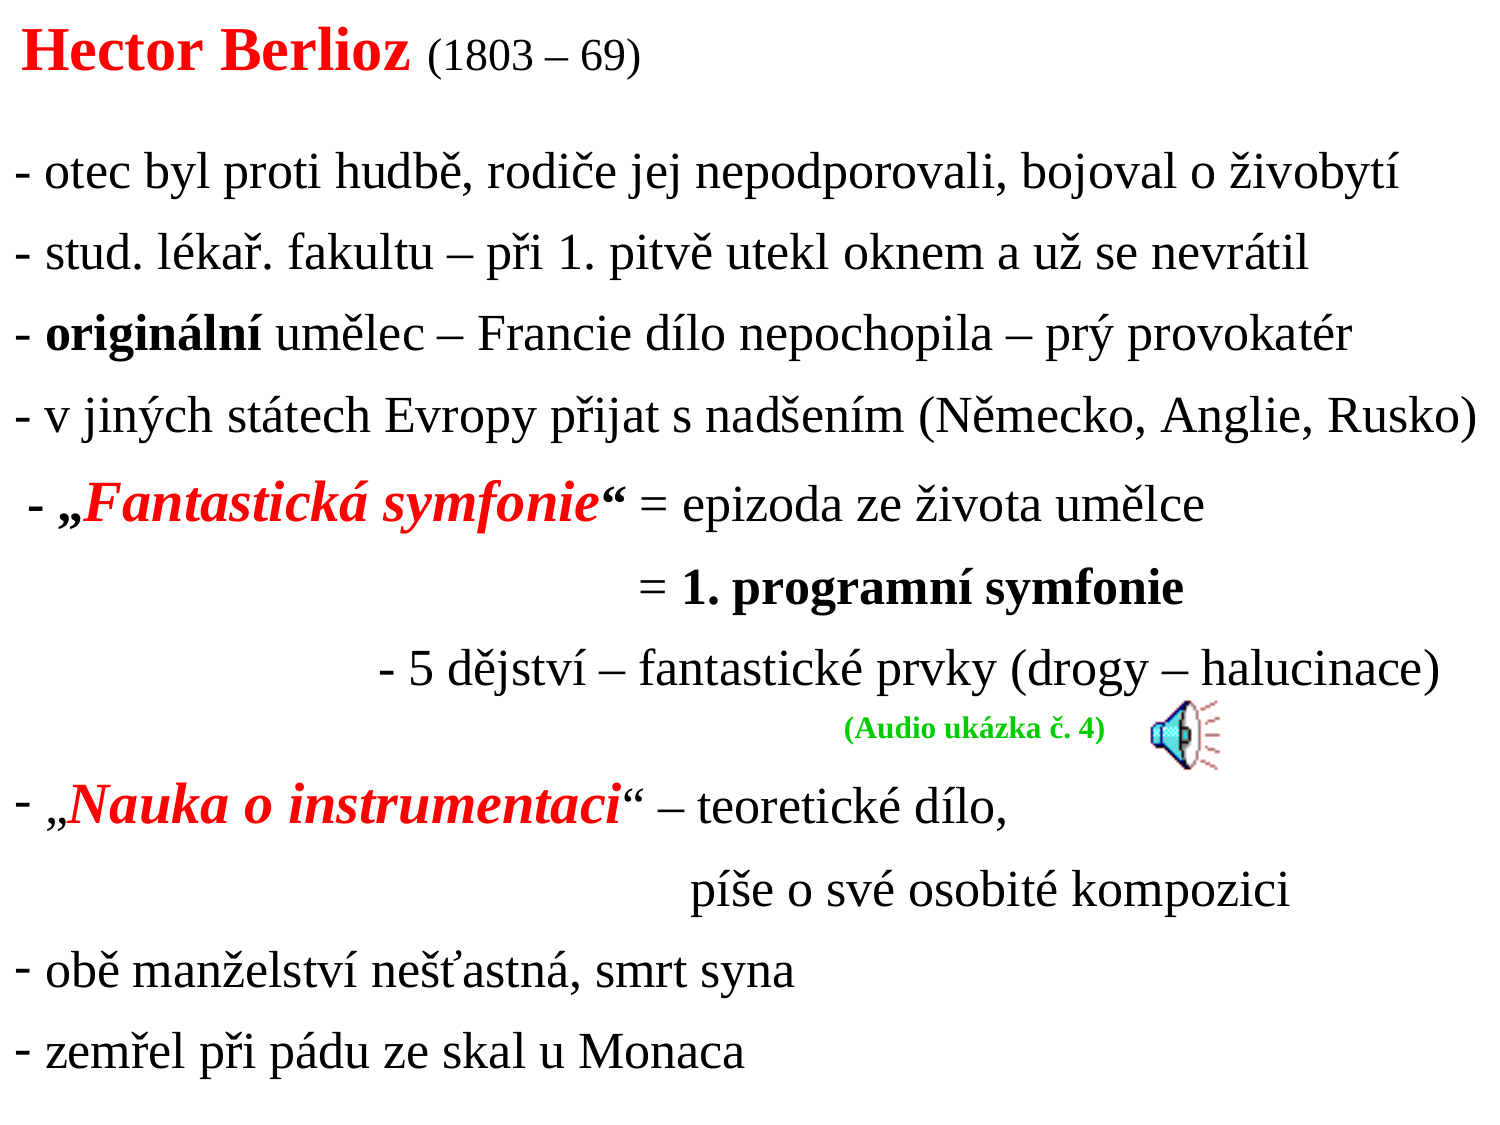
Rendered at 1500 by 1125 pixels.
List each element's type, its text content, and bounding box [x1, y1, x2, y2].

picture [1149, 699, 1225, 775]
text_box Hector Berlioz (1803 – 69) [6, 0, 665, 91]
text_box - otec byl proti hudbě, rodiče jej nepodporovali, bojoval o živobytí - stud. lékař. fakultu – při 1. pitvě utekl oknem a už se nevrátil - originální umělec – Francie dílo nepochopila – prý provokatér - v jiných státech Evropy přijat s nadšením (Německo, Anglie, Rusko) - „Fantastická symfonie“ = epizoda ze života umělce = 1. programní symfonie - 5 dějství – fantastické prvky (drogy – halucinace) (Audio ukázka č. 4) „Nauka o instrumentaci“ – teoretické dílo, píše o své osobité kompozici obě manželství nešťastná, smrt syna zemřel při pádu ze skal u Monaca [0, 109, 1500, 1087]
